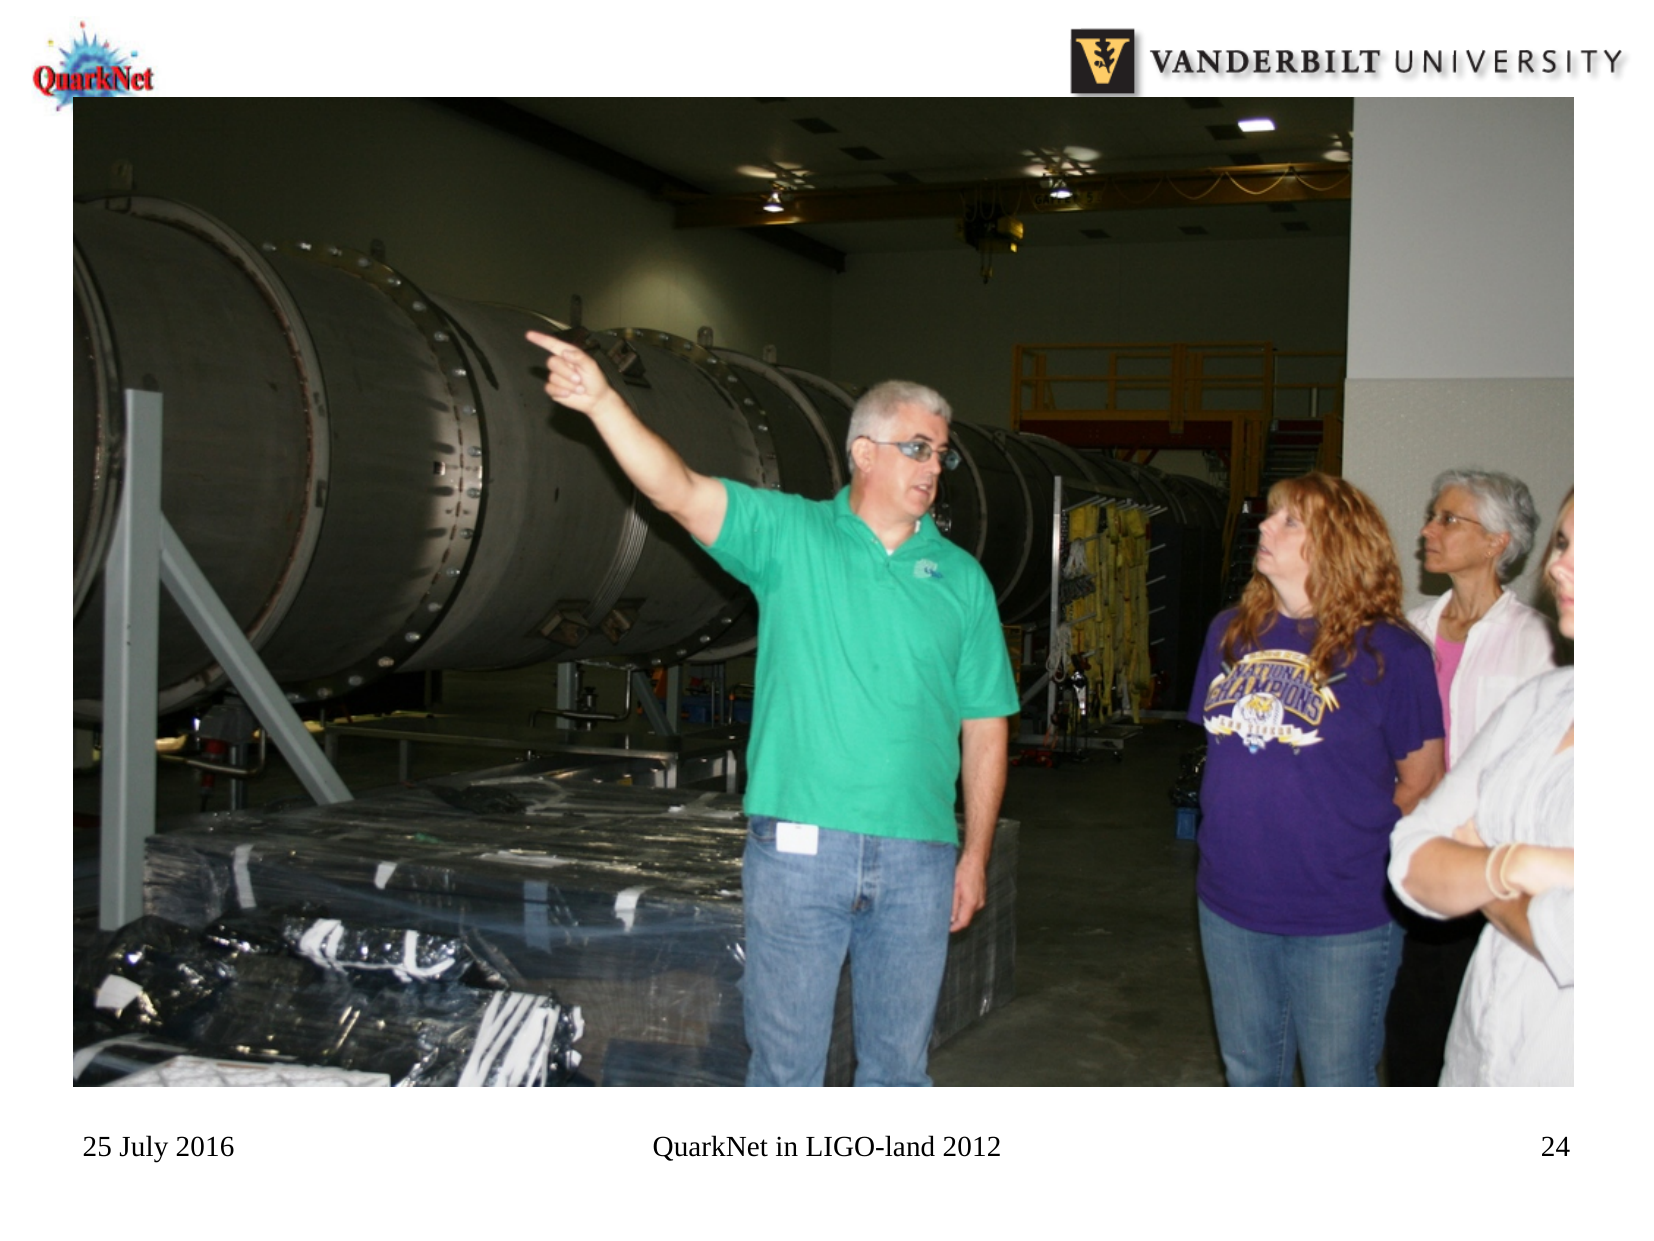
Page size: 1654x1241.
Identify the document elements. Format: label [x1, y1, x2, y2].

picture [19, 16, 1637, 1087]
